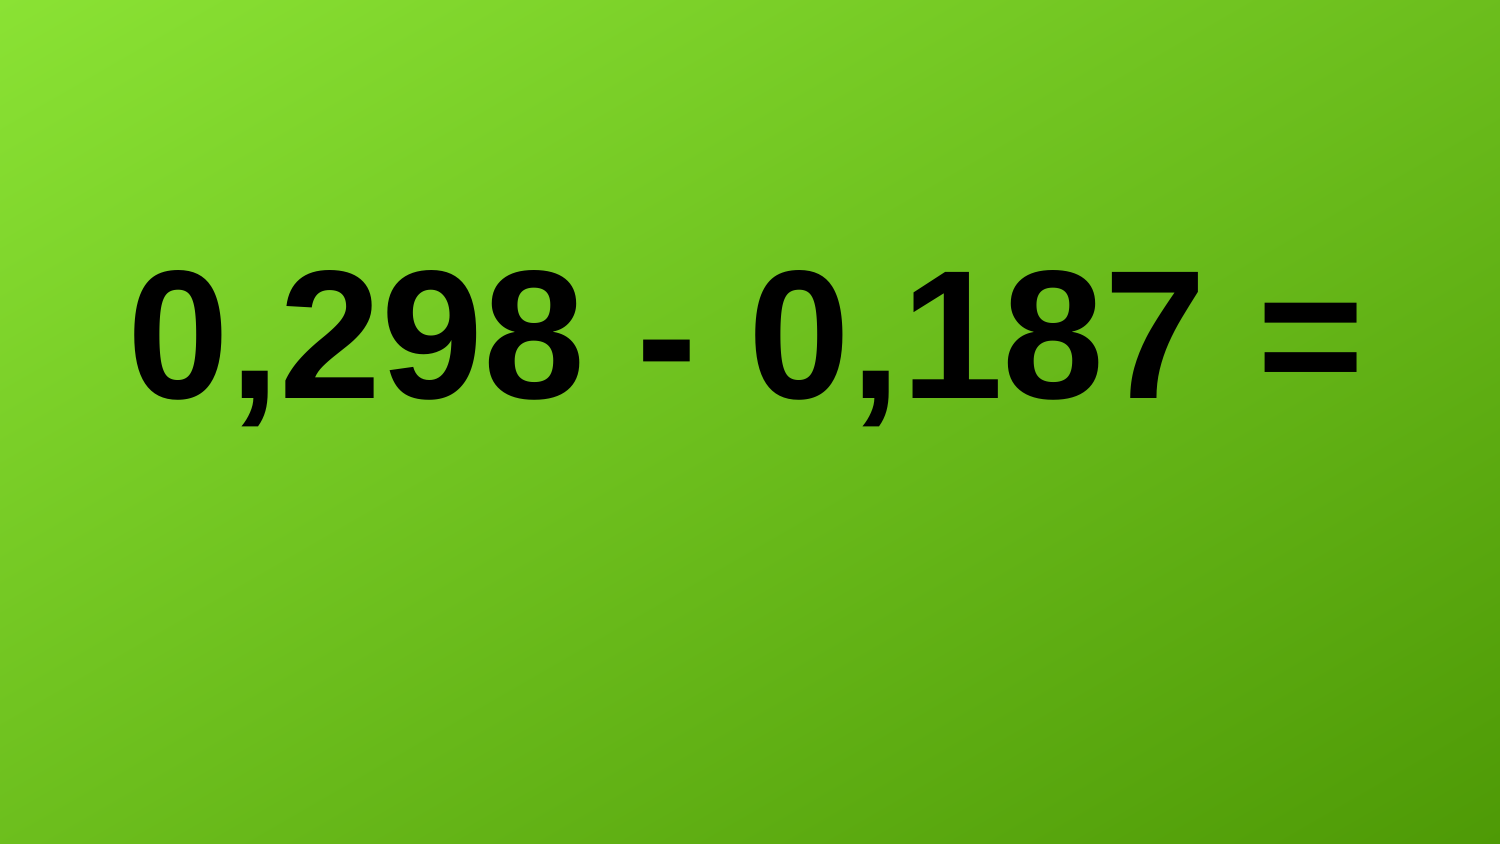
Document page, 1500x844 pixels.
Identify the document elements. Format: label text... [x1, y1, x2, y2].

text_box 0,298 - 0,187 = [112, 259, 1388, 450]
